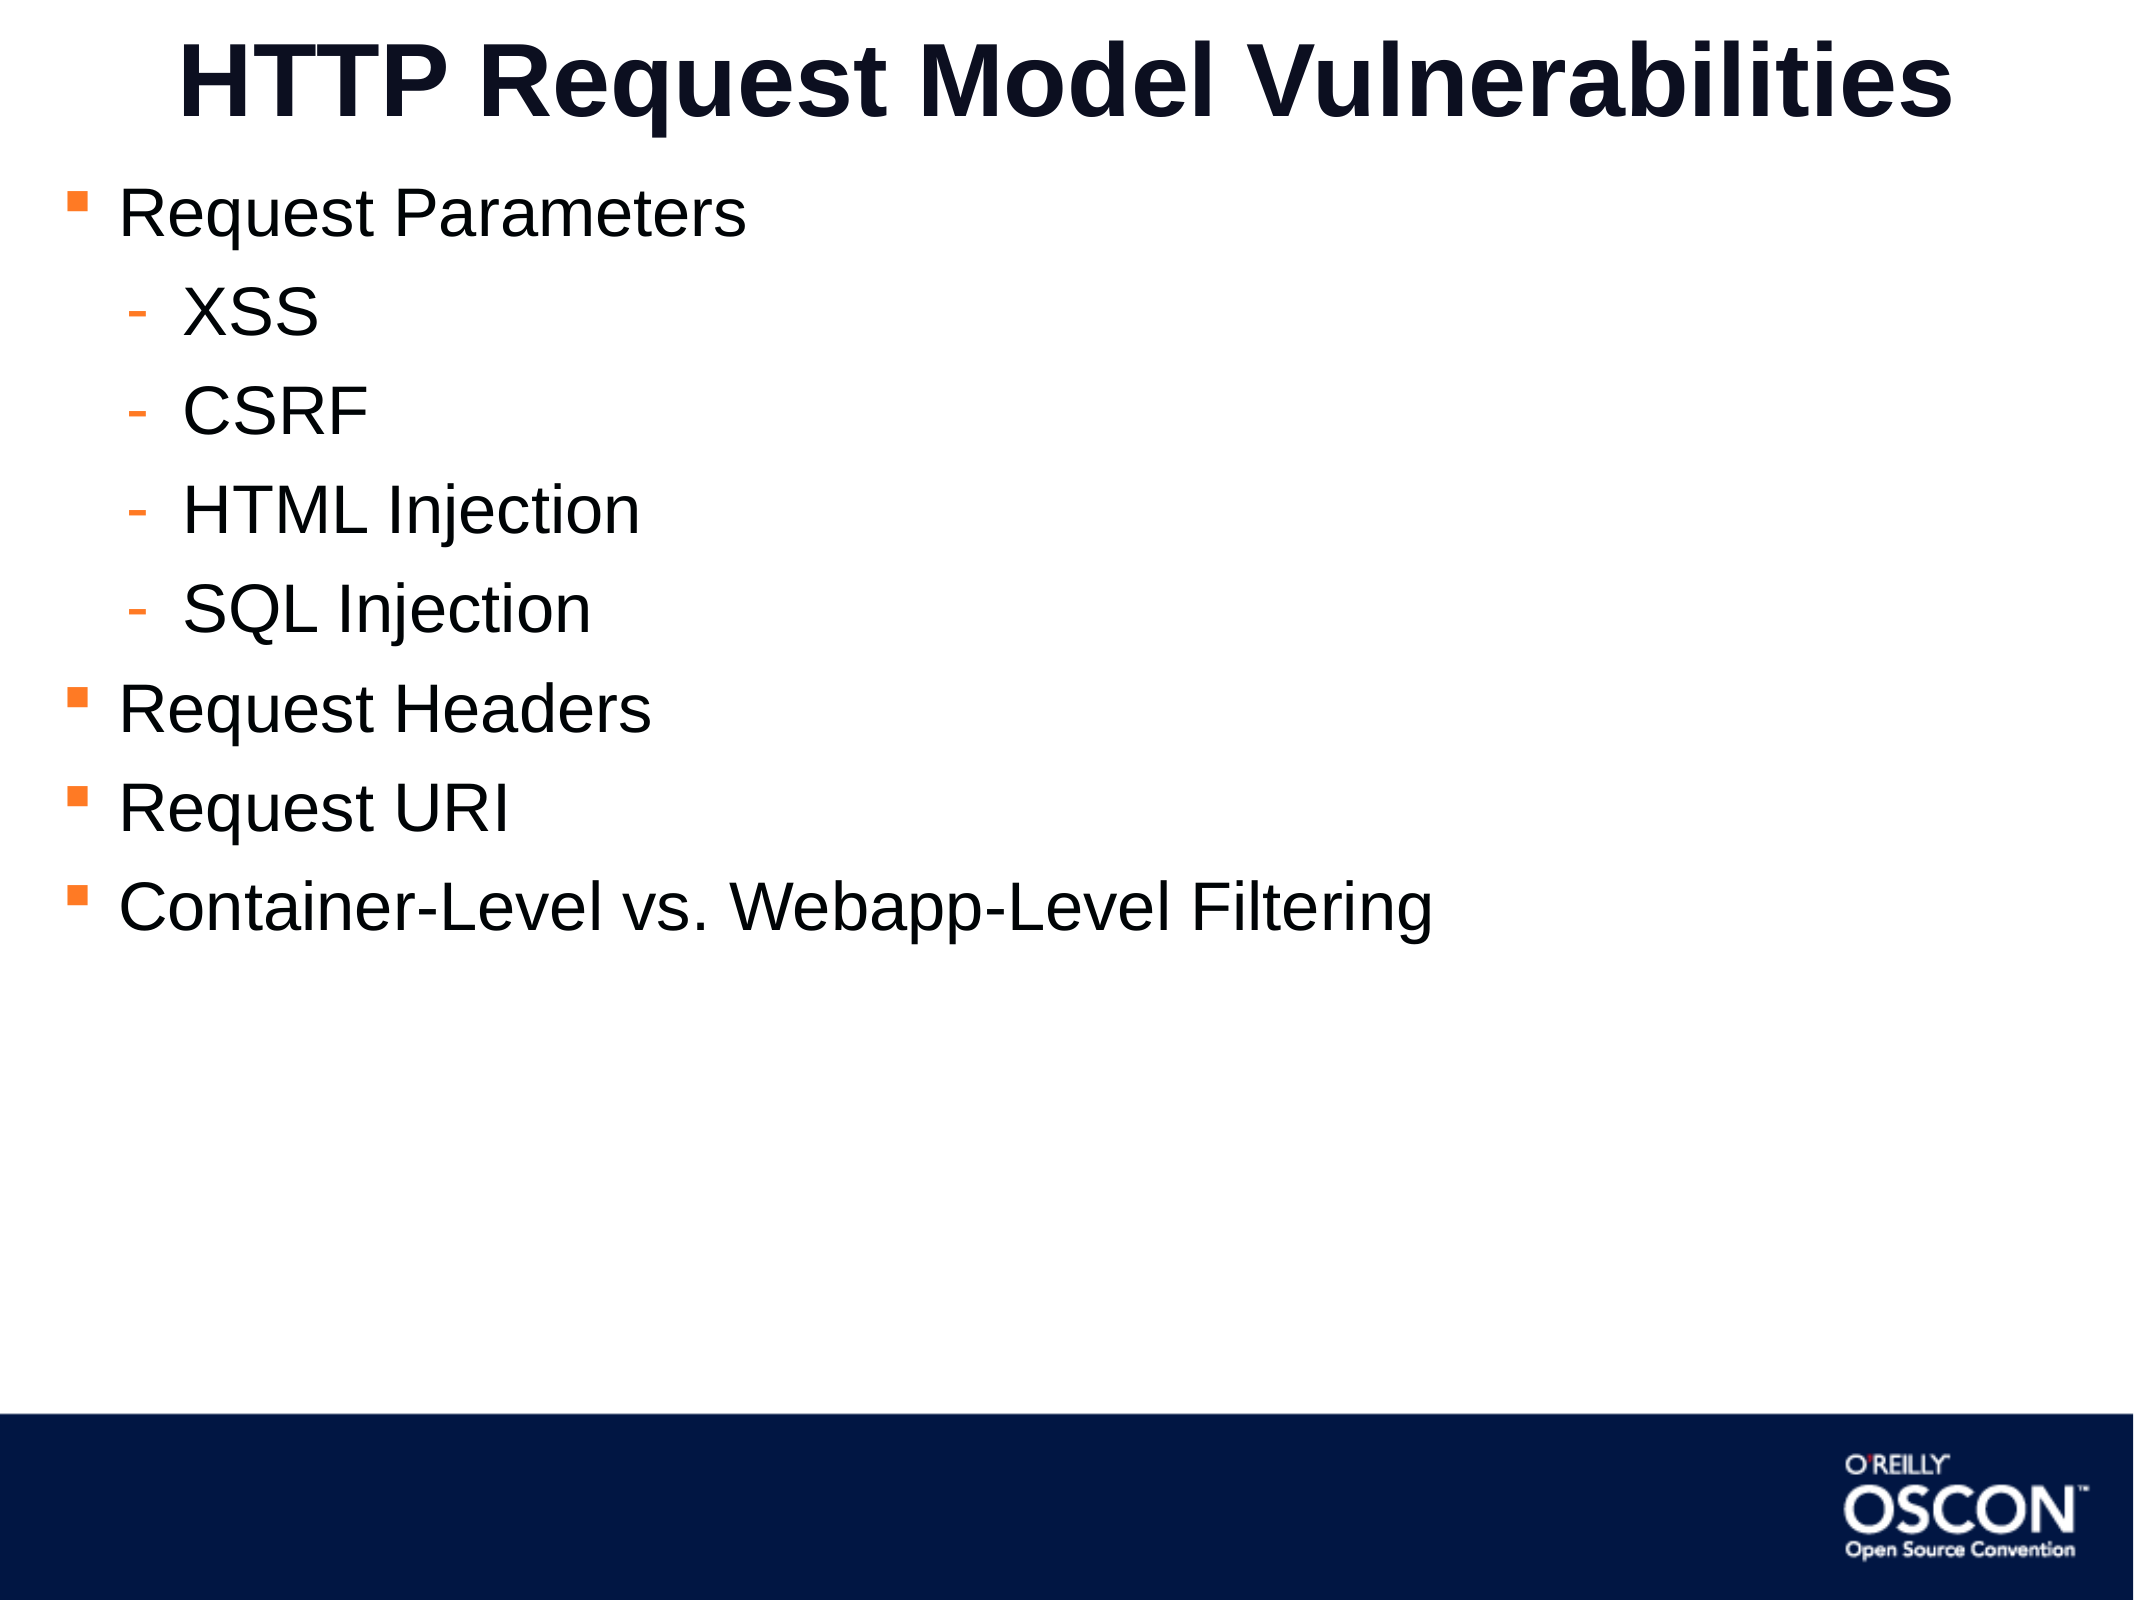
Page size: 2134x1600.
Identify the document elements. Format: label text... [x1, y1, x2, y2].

title HTTP Request Model Vulnerabilities [41, 0, 2094, 151]
picture [0, 0, 2134, 1600]
list Request Parameters XSS CSRF HTML Injection SQL Injection Request Headers Request URI Container-Level vs. Webapp-Level Filtering [47, 168, 2100, 1417]
